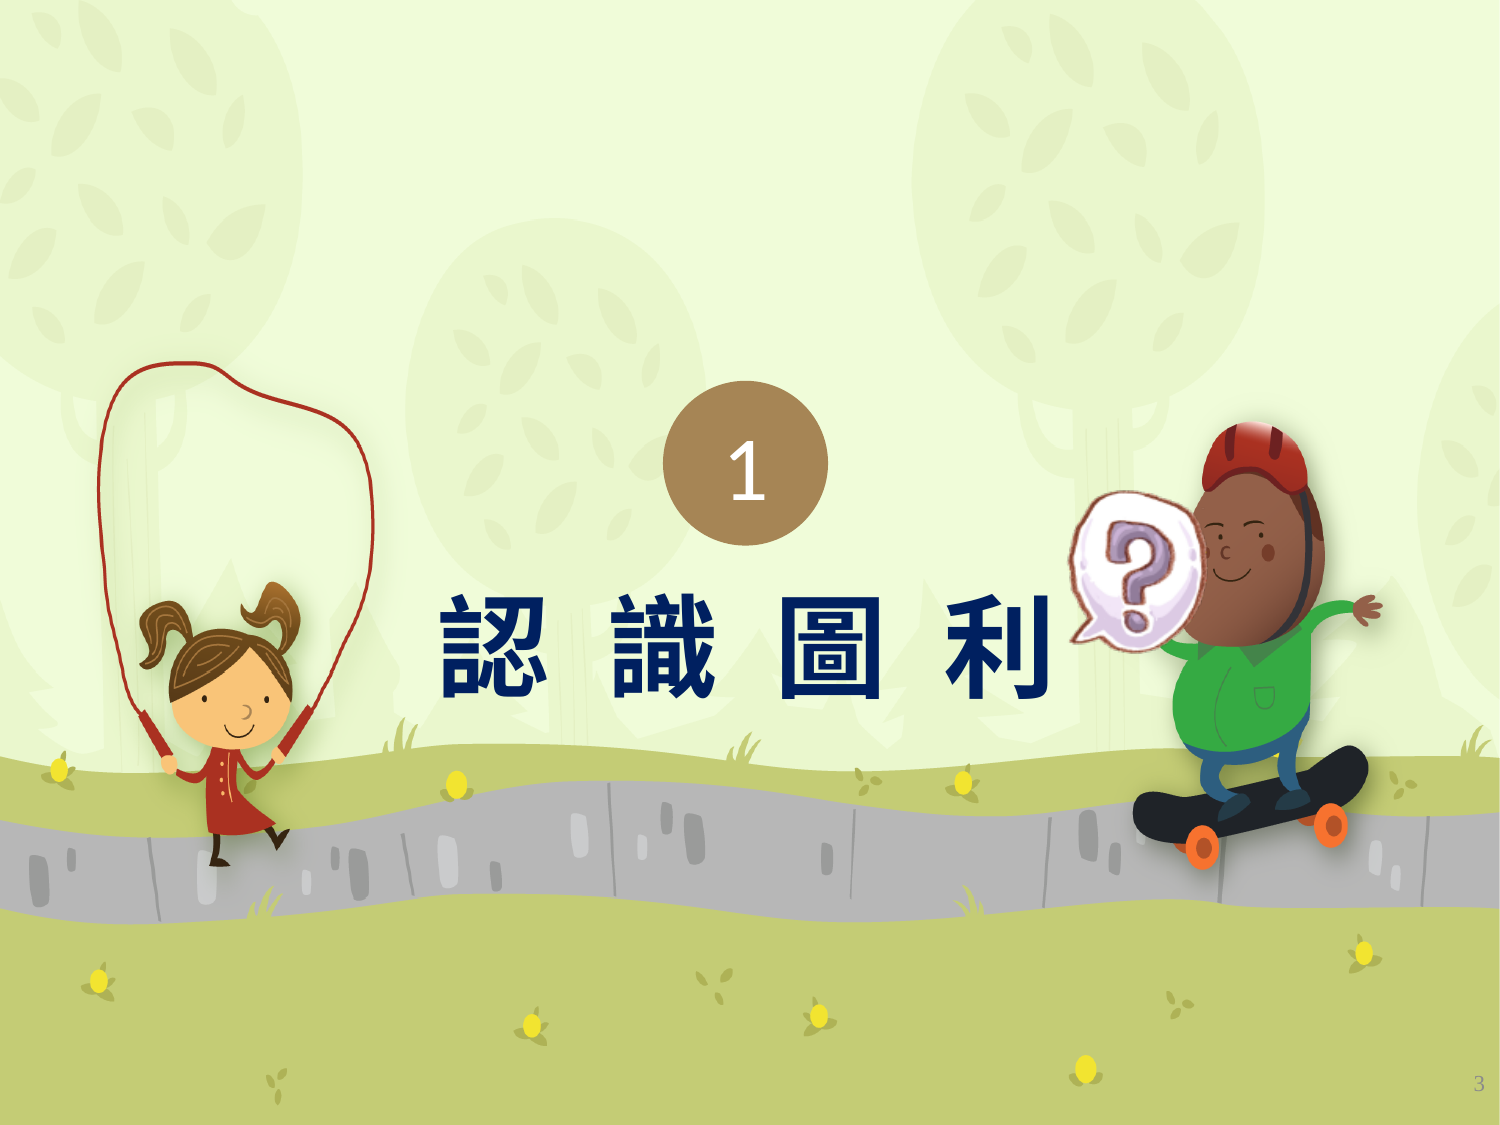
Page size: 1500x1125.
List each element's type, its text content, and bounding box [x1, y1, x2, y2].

title [412, 87, 1313, 388]
text_box 認 識 圖 利 [422, 569, 1072, 720]
slide_number <編號> [1396, 1052, 1500, 1113]
picture [0, 0, 1500, 1125]
text_box 1 [662, 388, 829, 546]
